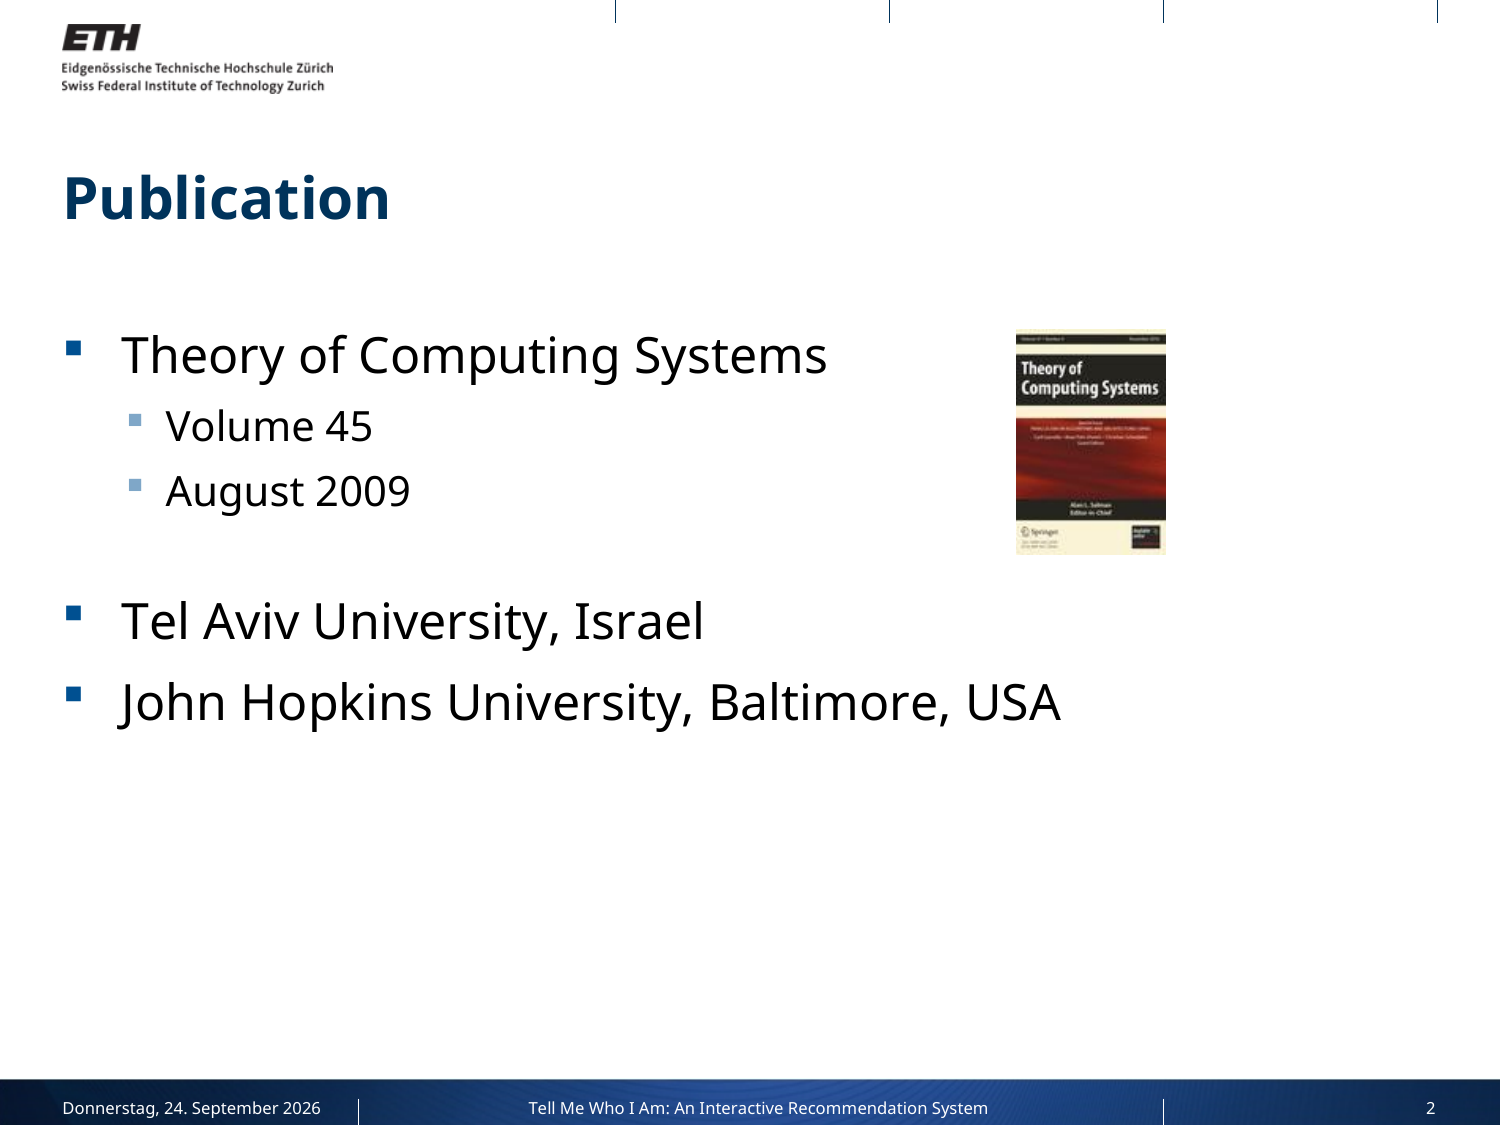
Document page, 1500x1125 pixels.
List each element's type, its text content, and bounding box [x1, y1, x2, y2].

list Theory of Computing Systems Volume 45 August 2009 [62, 319, 1438, 526]
title Publication [62, 157, 1438, 281]
picture [1016, 329, 1166, 555]
picture [0, 1078, 1500, 1125]
picture [62, 24, 333, 94]
list Tel Aviv University, Israel John Hopkins University, Baltimore, USA [62, 585, 1438, 804]
